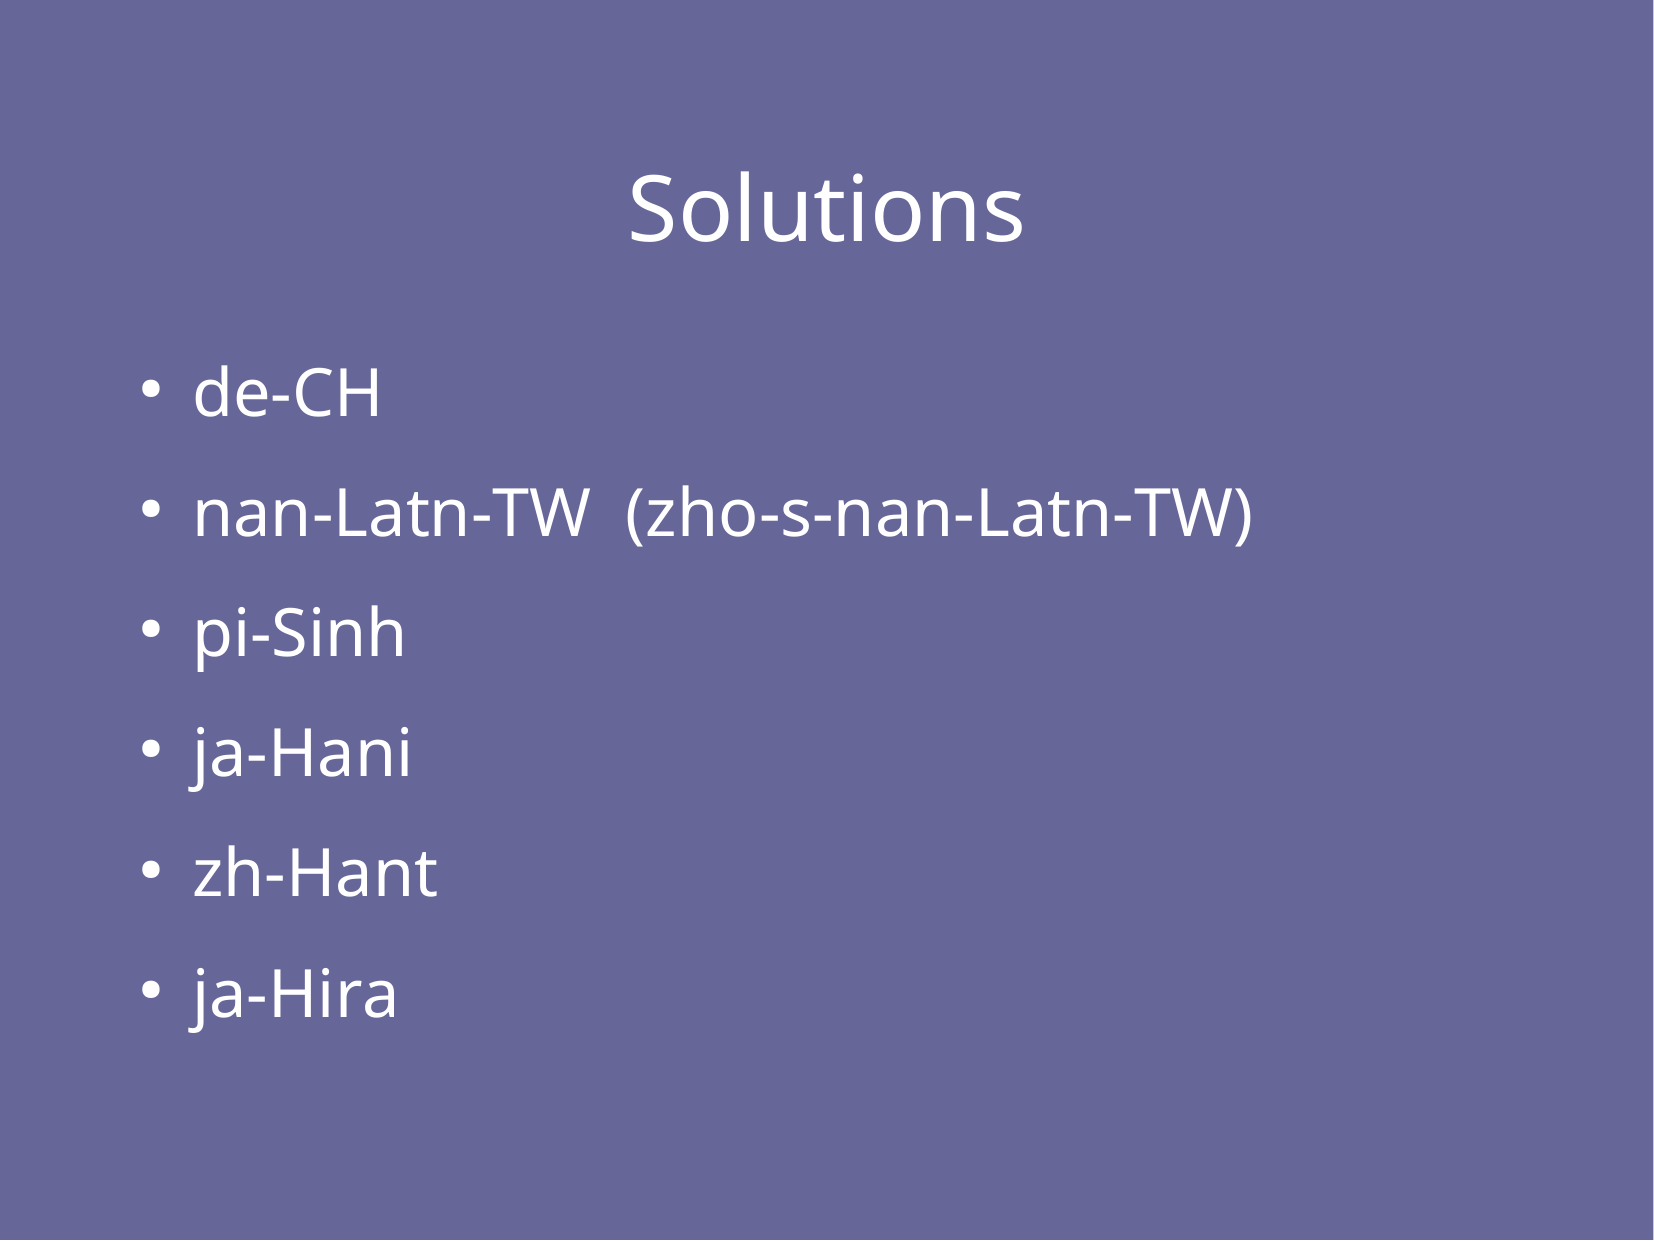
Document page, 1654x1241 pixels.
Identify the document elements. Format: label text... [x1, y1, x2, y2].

list de-CH nan-Latn-TW (zho-s-nan-Latn-TW) pi-Sinh ja-Hani zh-Hant ja-Hira [121, 344, 1534, 1127]
title Solutions [121, 102, 1534, 310]
